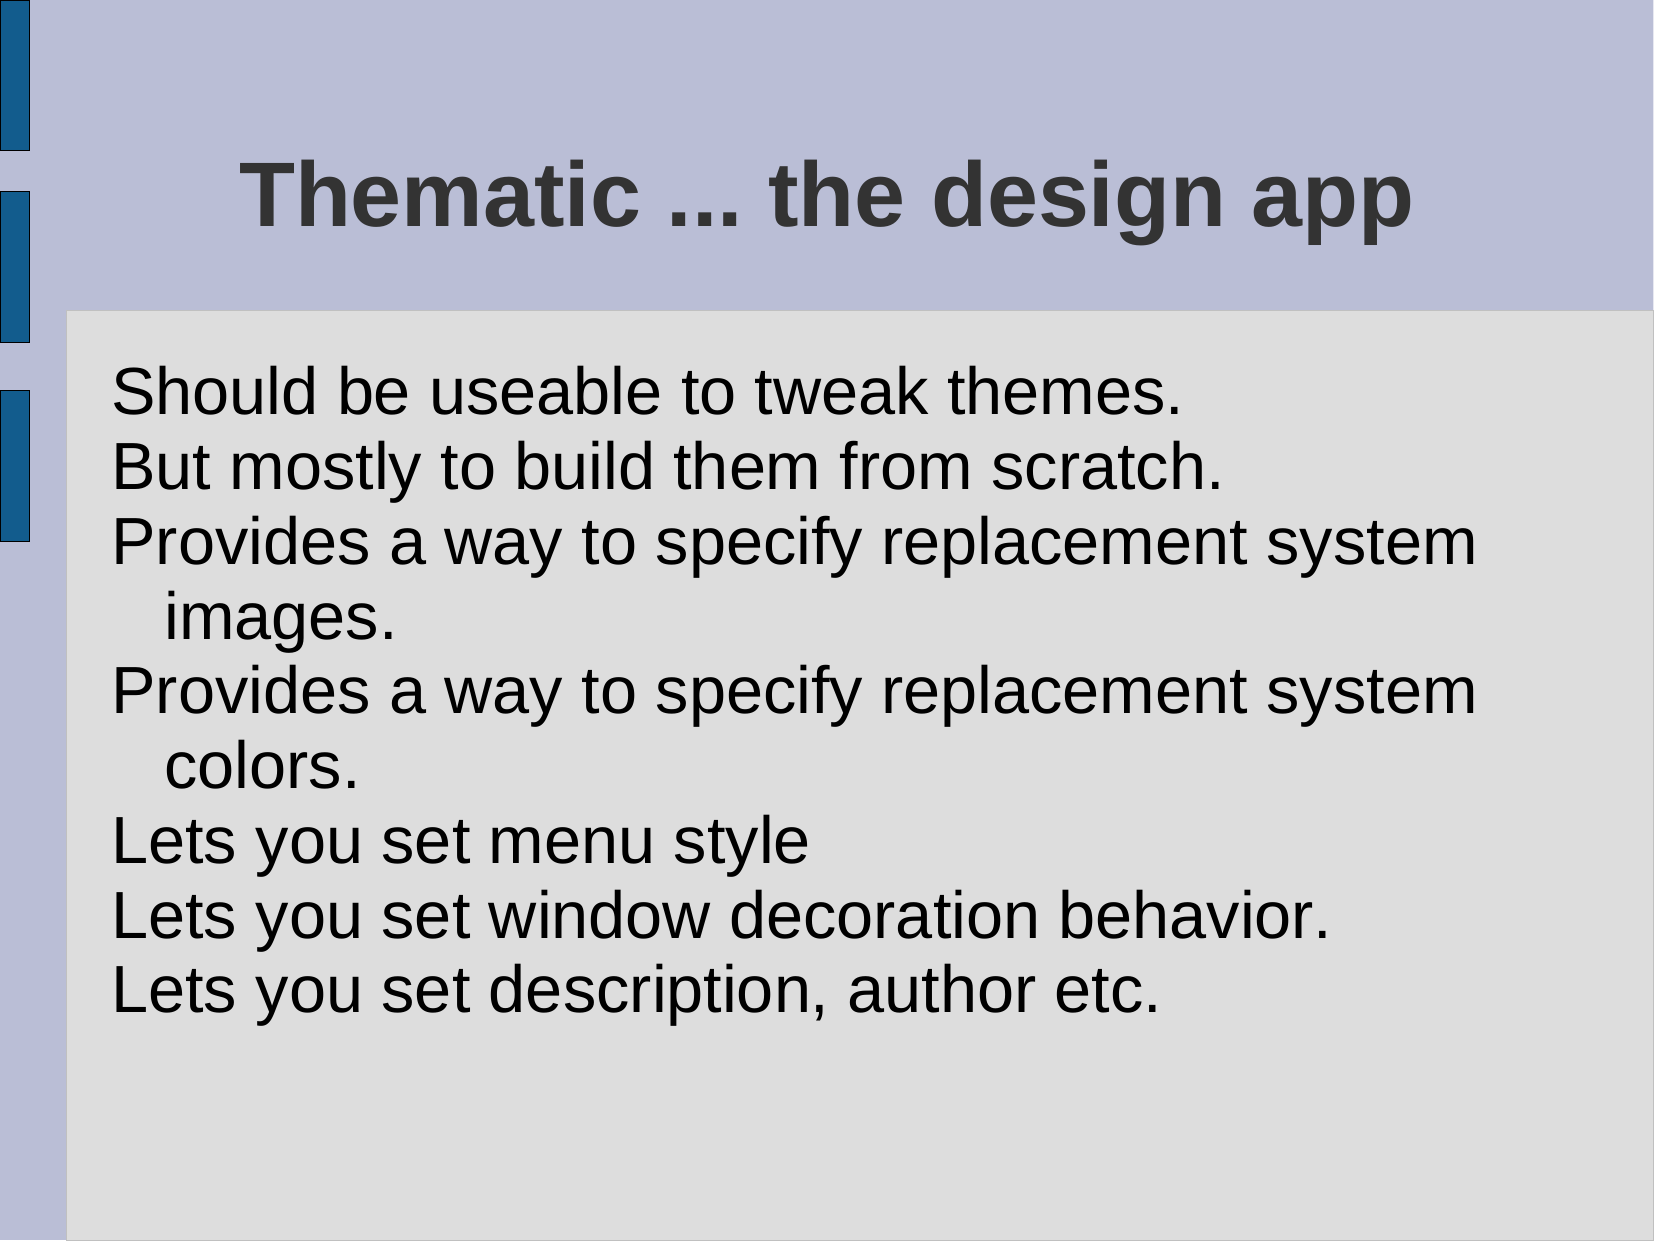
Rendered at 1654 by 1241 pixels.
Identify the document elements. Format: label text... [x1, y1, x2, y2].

title Thematic ... the design app [121, 98, 1534, 291]
list Should be useable to tweak themes. But mostly to build them from scratch. Provides a way to specify replacement system images. Provides a way to specify replacement system colors. Lets you set menu style Lets you set window decoration behavior. Lets you set description, author etc. [93, 354, 1506, 1121]
